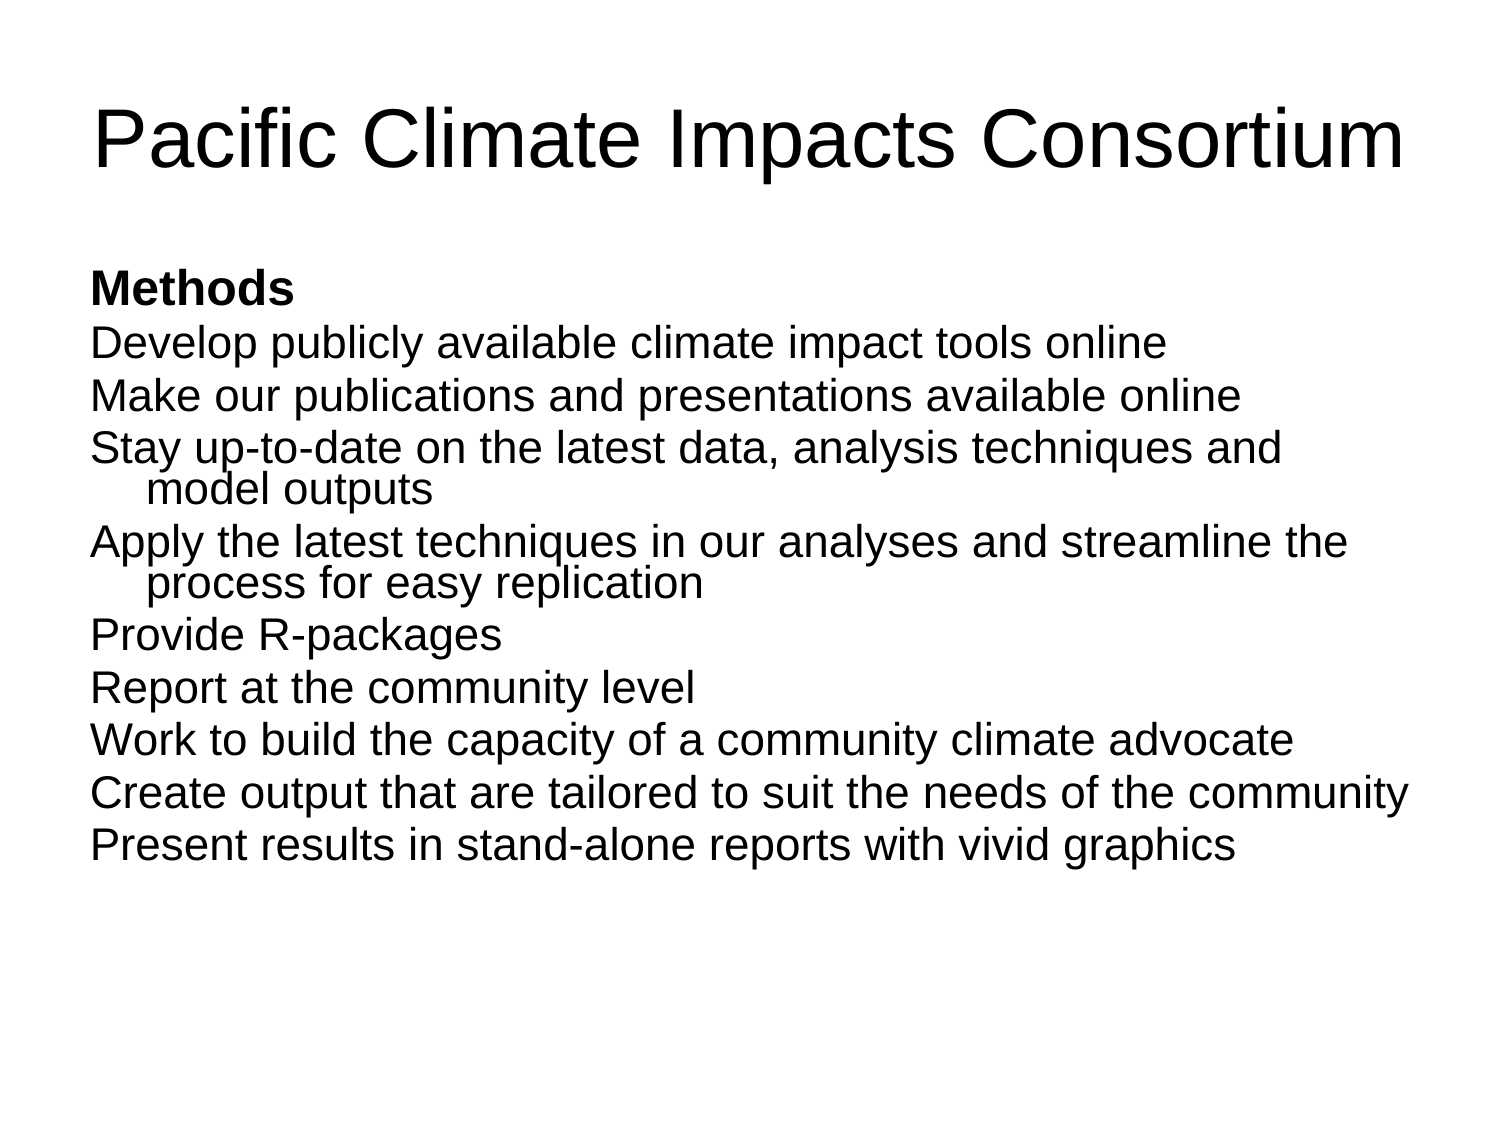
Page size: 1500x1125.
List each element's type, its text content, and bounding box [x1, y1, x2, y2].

list Methods Develop publicly available climate impact tools online Make our publications and presentations available online Stay up-to-date on the latest data, analysis techniques and model outputs Apply the latest techniques in our analyses and streamline the process for easy replication Provide R-packages Report at the community level Work to build the capacity of a community climate advocate Create output that are tailored to suit the needs of the community Present results in stand-alone reports with vivid graphics [75, 262, 1426, 1006]
title Pacific Climate Impacts Consortium [75, 45, 1426, 233]
